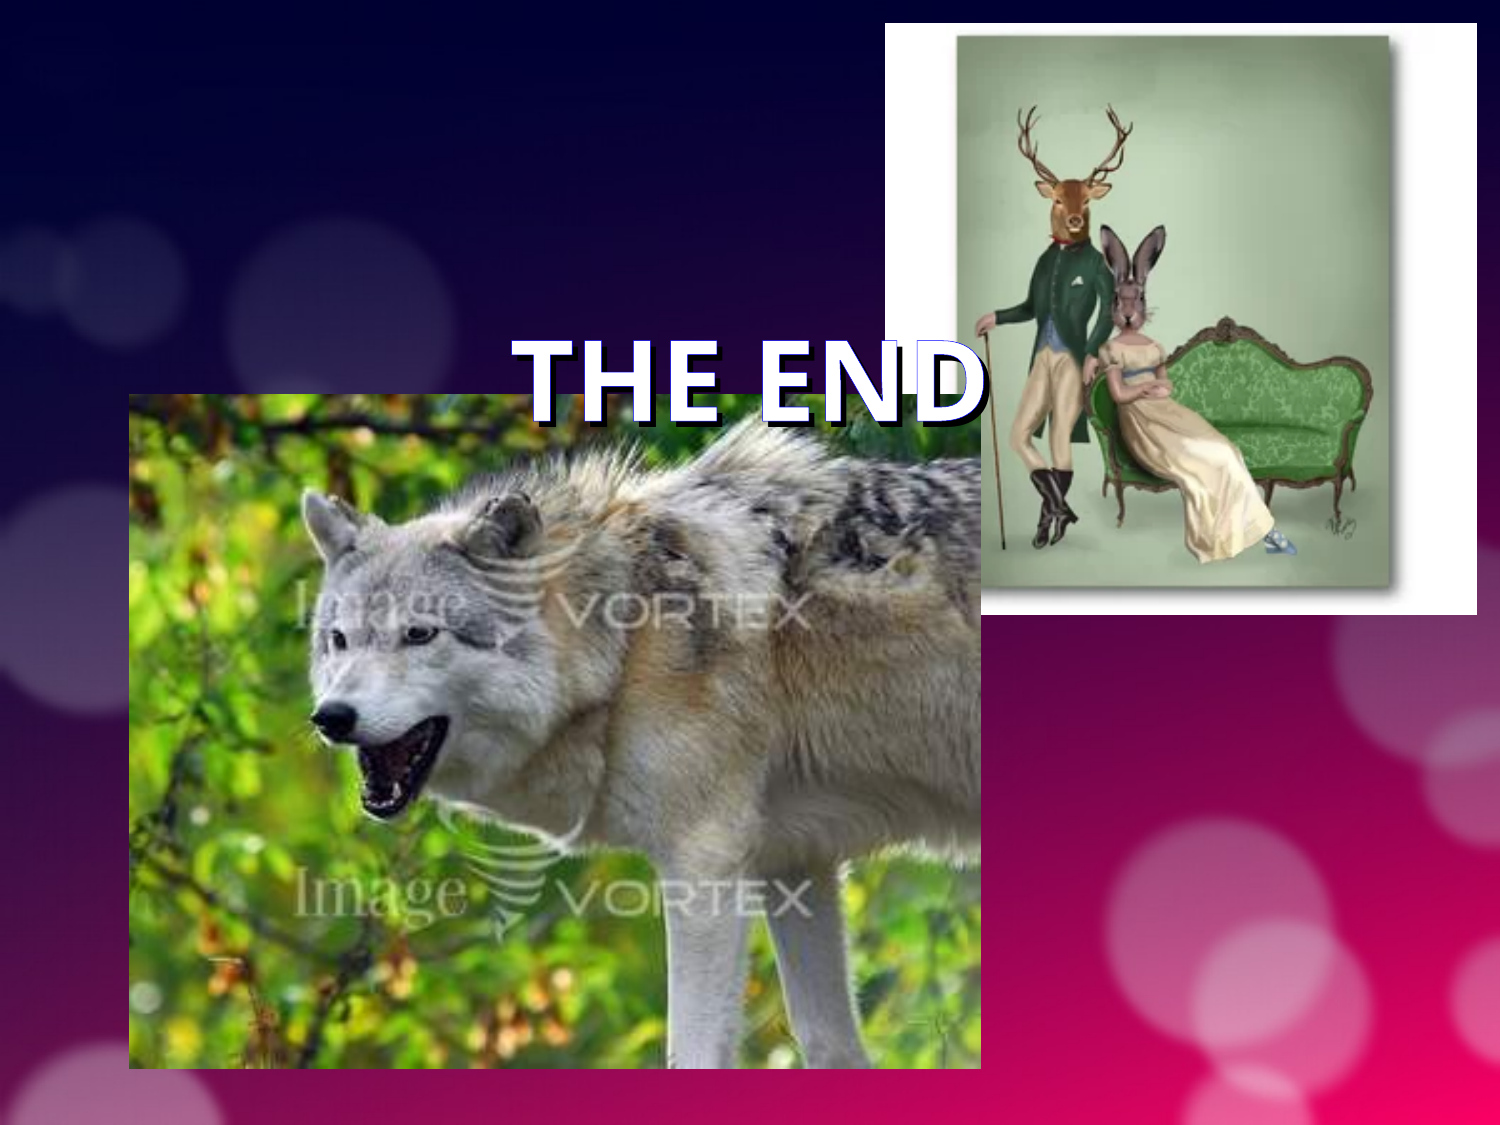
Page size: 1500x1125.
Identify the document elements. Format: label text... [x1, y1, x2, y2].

title THE END [74, 283, 1425, 472]
picture [0, 0, 1500, 1125]
